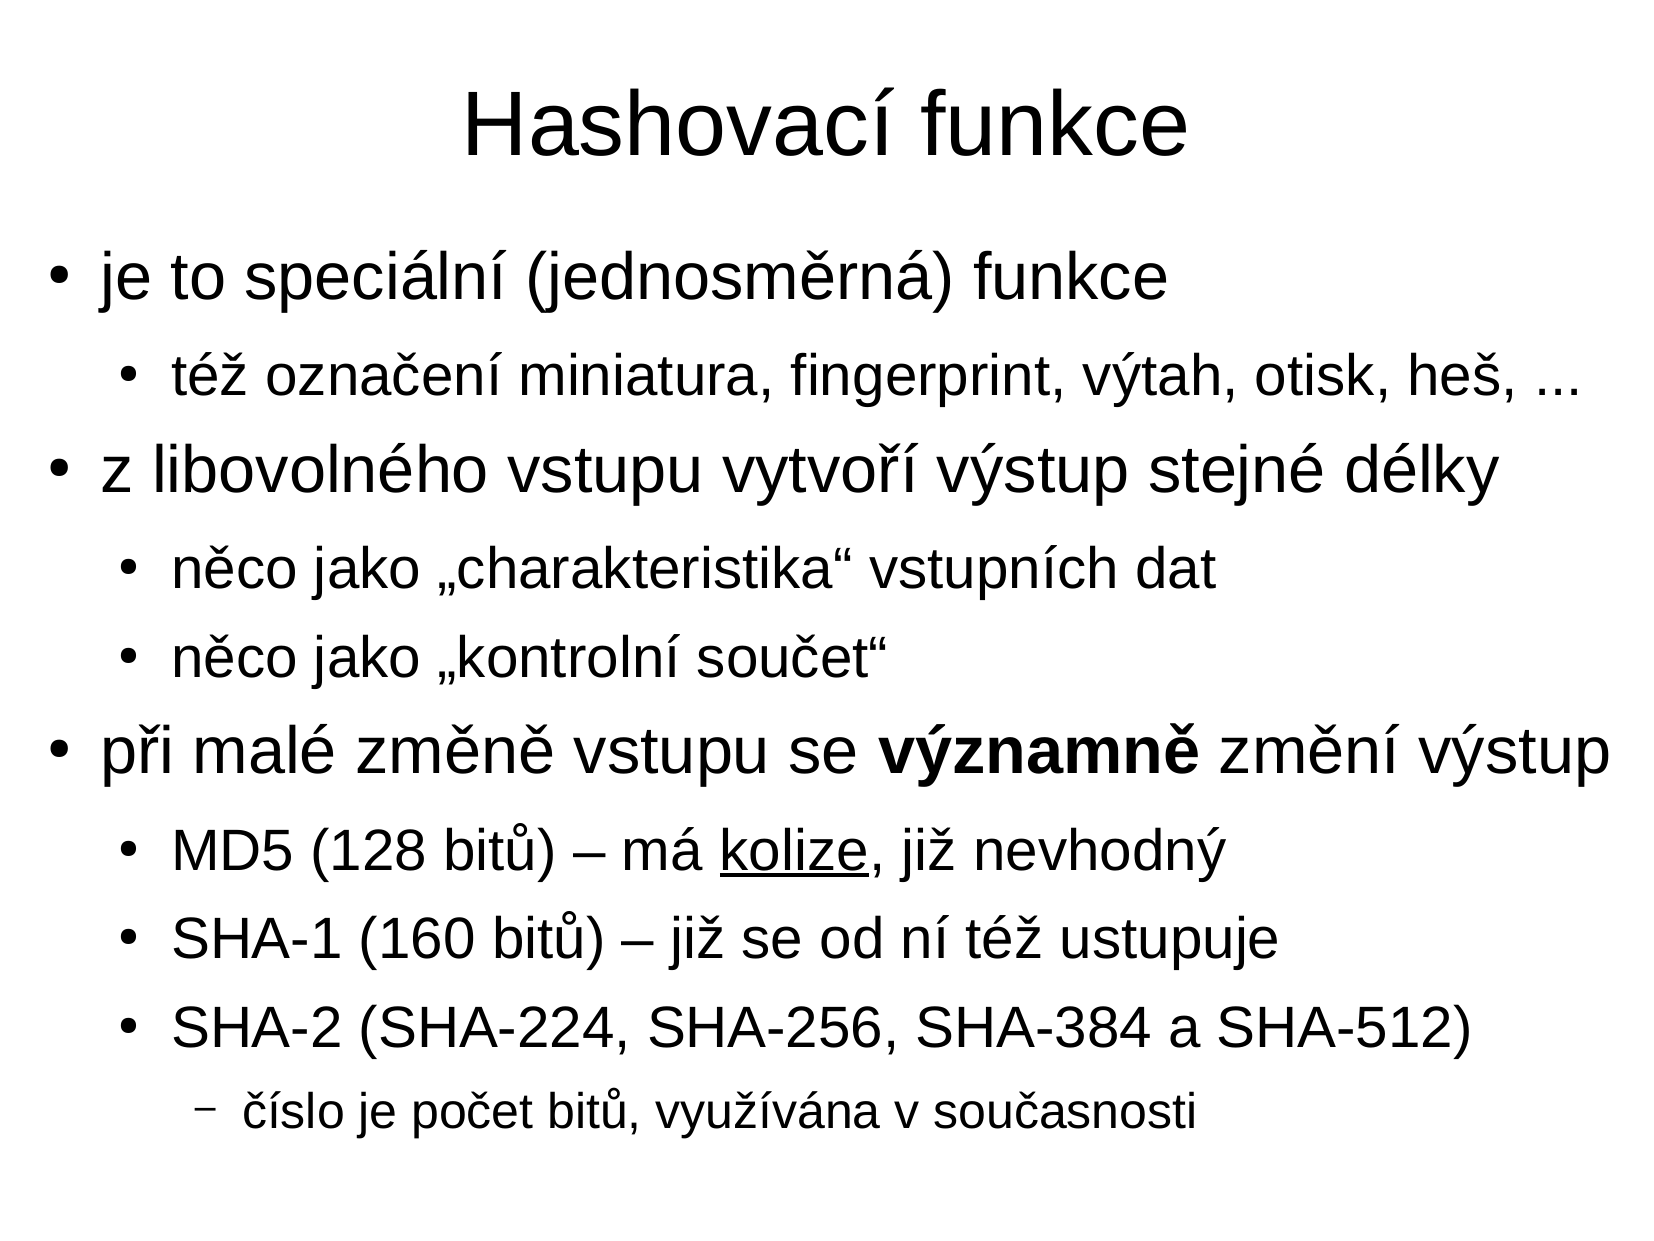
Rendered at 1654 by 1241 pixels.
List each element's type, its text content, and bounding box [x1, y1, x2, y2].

title Hashovací funkce [82, 27, 1571, 220]
list je to speciální (jednosměrná) funkce též označení miniatura, fingerprint, výtah, otisk, heš, ... z libovolného vstupu vytvoří výstup stejné délky něco jako „charakteristika“ vstupních dat něco jako „kontrolní součet“ při malé změně vstupu se významně změní výstup MD5 (128 bitů) – má kolize, již nevhodný SHA-1 (160 bitů) – již se od ní též ustupuje SHA-2 (SHA-224, SHA-256, SHA-384 a SHA-512) číslo je počet bitů, využívána v současnosti [29, 238, 1654, 1176]
